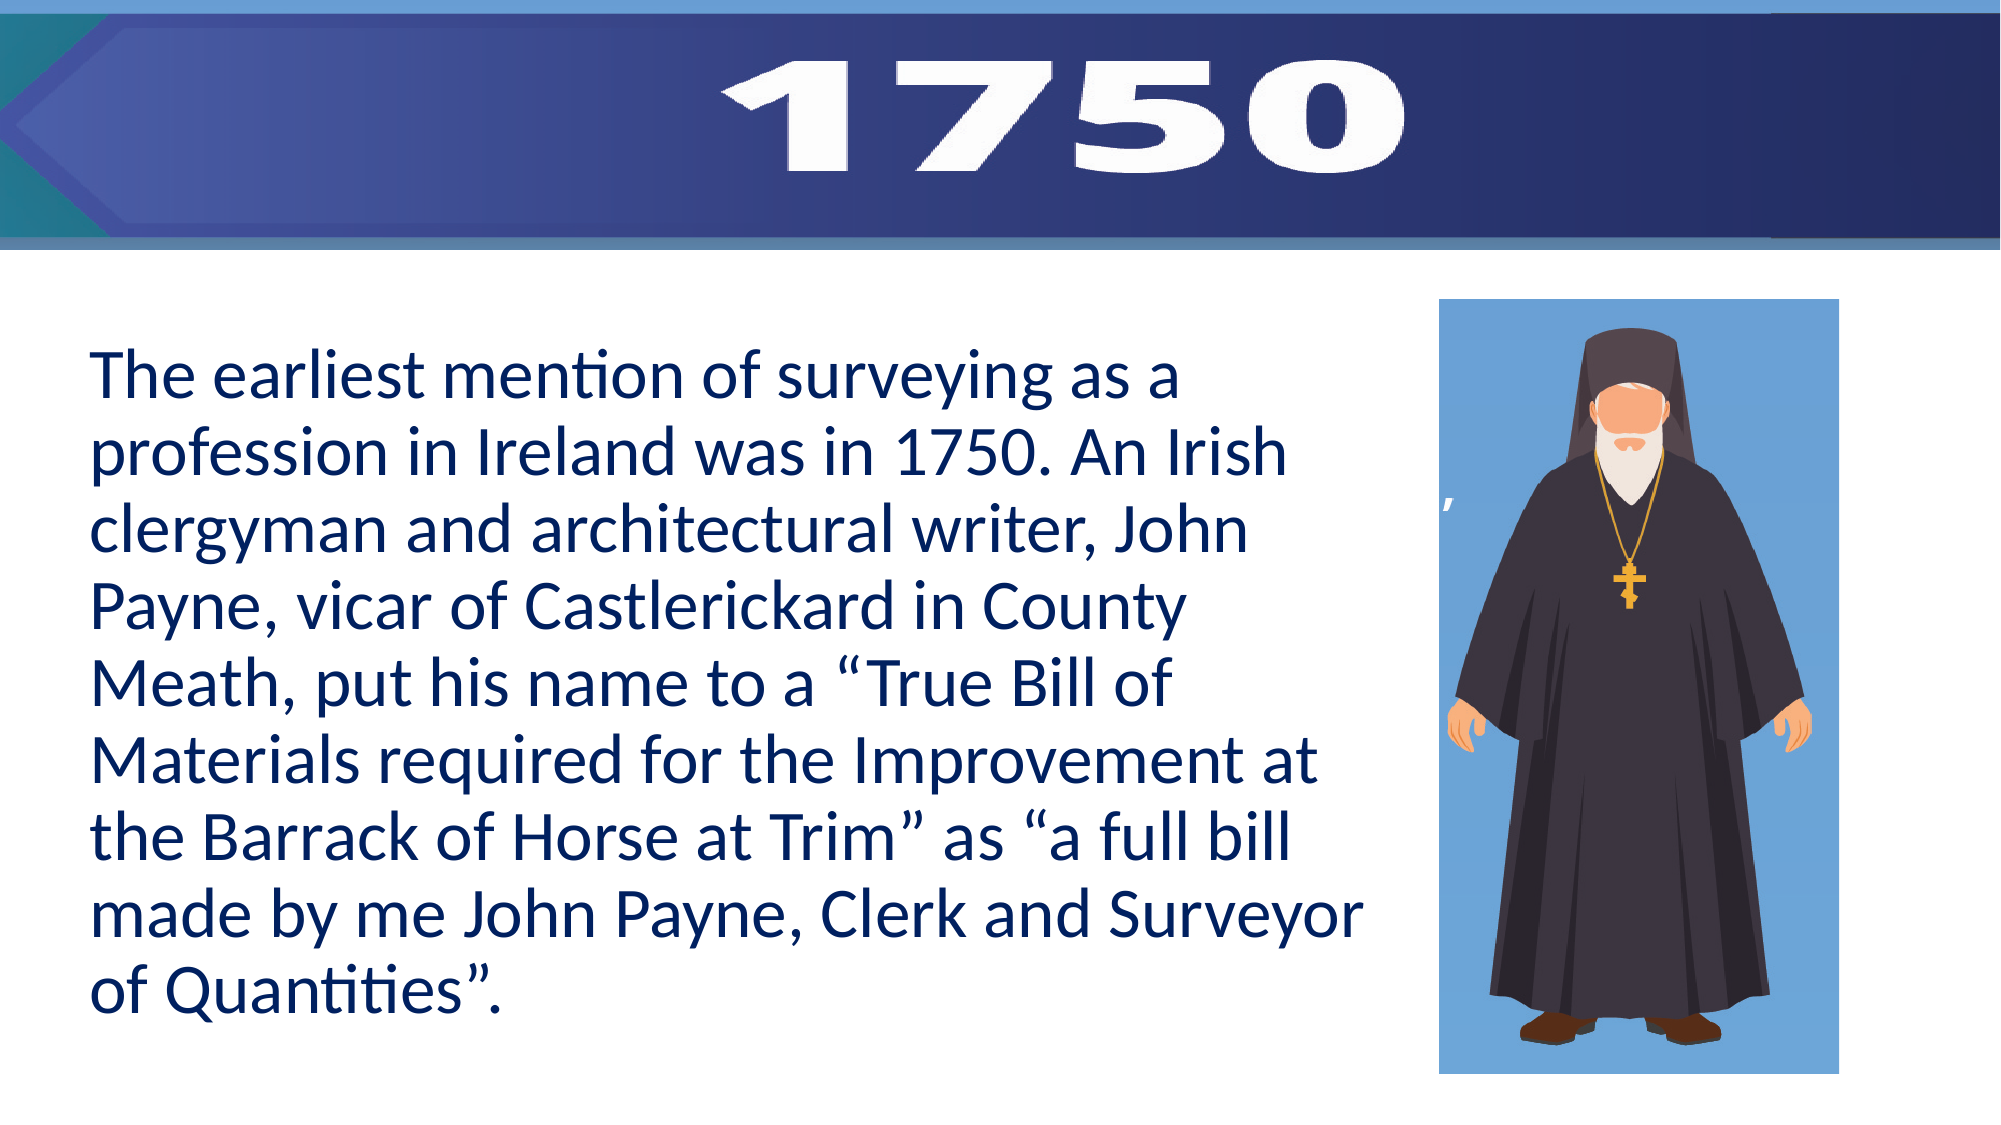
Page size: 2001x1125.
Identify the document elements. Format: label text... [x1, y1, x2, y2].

picture [0, 0, 2000, 250]
picture [1439, 299, 1840, 1074]
list The earliest mention of surveying as a profession in Ireland was in 1750. An Irish clergyman and architectural writer, John Payne, vicar of Castlerickard in County Meath, put his name to a “True Bill of Materials required for the Improvement at the Barrack of Horse at Trim” as “a full bill made by me John Payne, Clerk and Surveyor of Quantities”. [74, 329, 1407, 1044]
